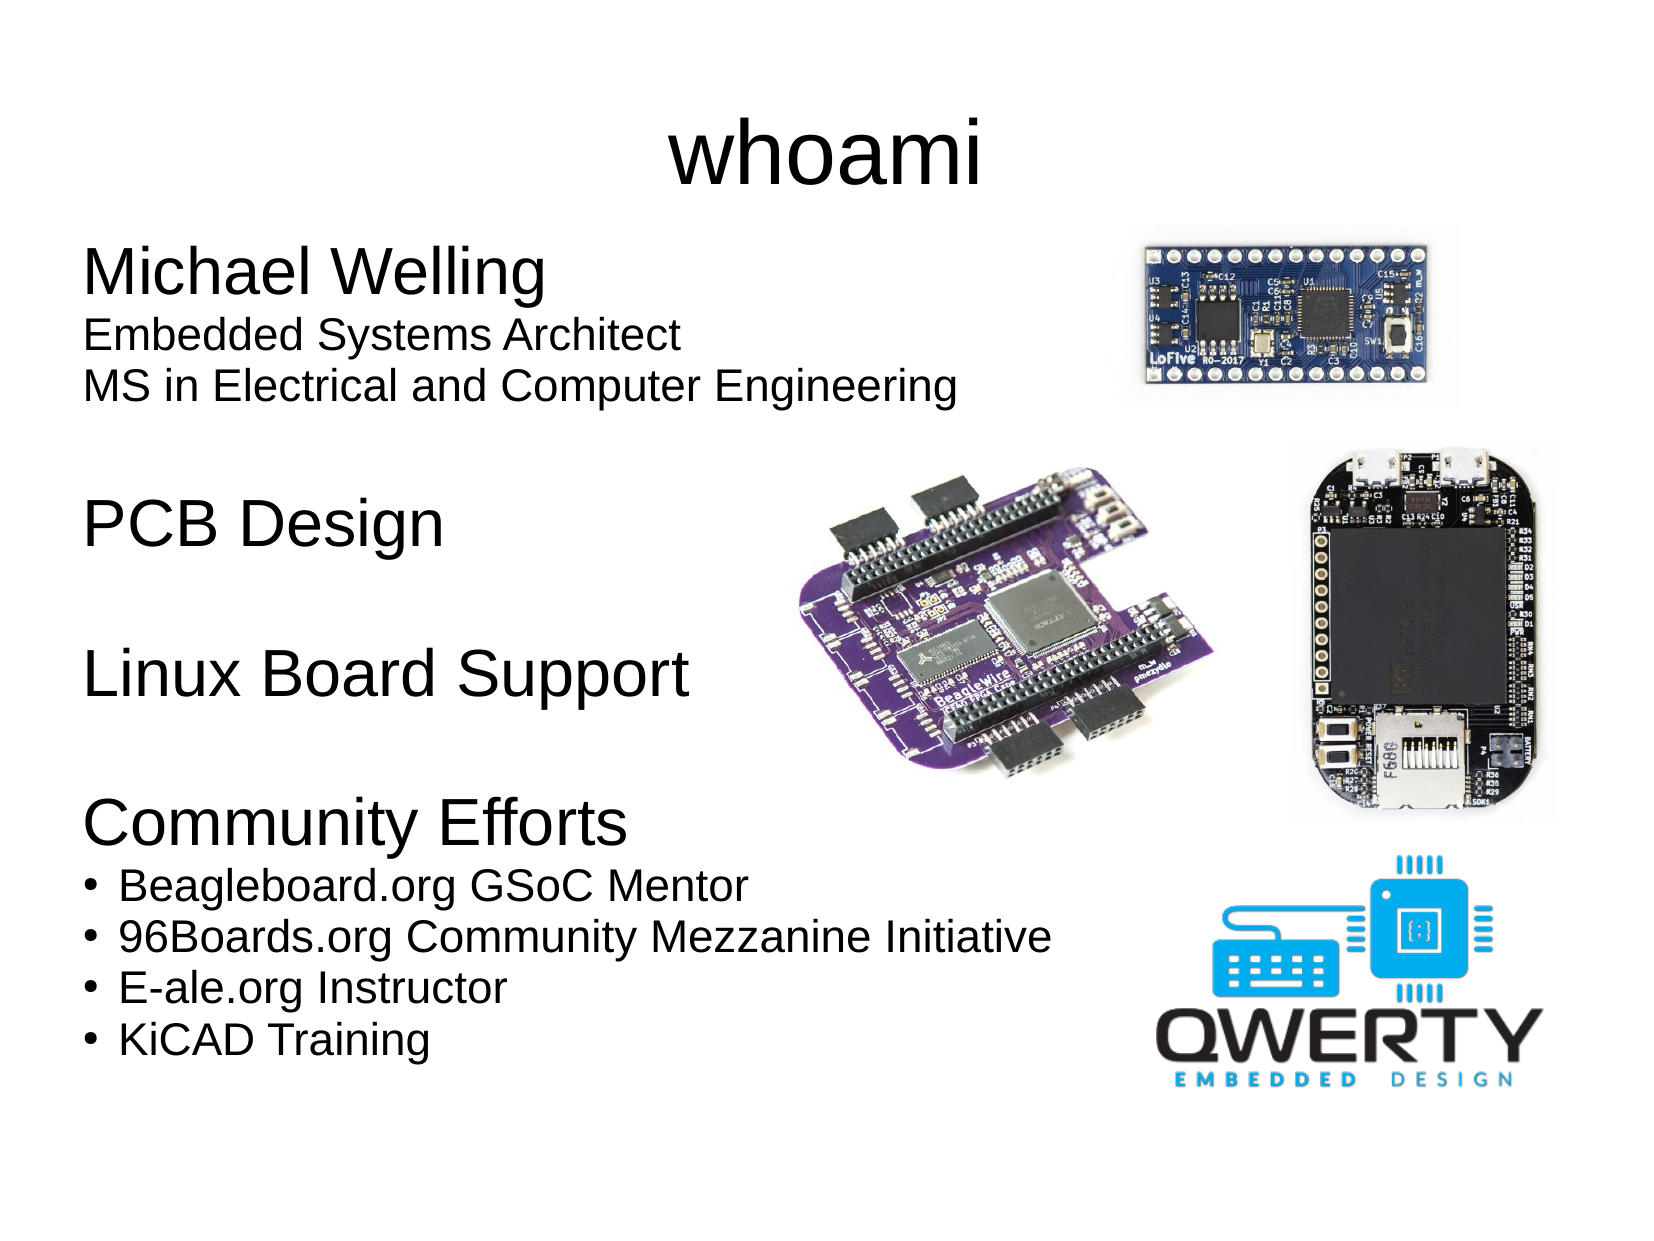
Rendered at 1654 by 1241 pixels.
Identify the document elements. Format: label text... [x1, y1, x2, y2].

title whoami [82, 49, 1571, 233]
picture [1155, 854, 1546, 1089]
picture [762, 435, 1246, 796]
picture [1290, 439, 1557, 824]
subtitle Michael Welling Embedded Systems Architect MS in Electrical and Computer Engineering PCB Design Linux Board Support Community Efforts Beagleboard.org GSoC Mentor 96Boards.org Community Mezzanine Initiative E-ale.org Instructor KiCAD Training [82, 233, 1571, 1096]
picture [1095, 225, 1471, 406]
